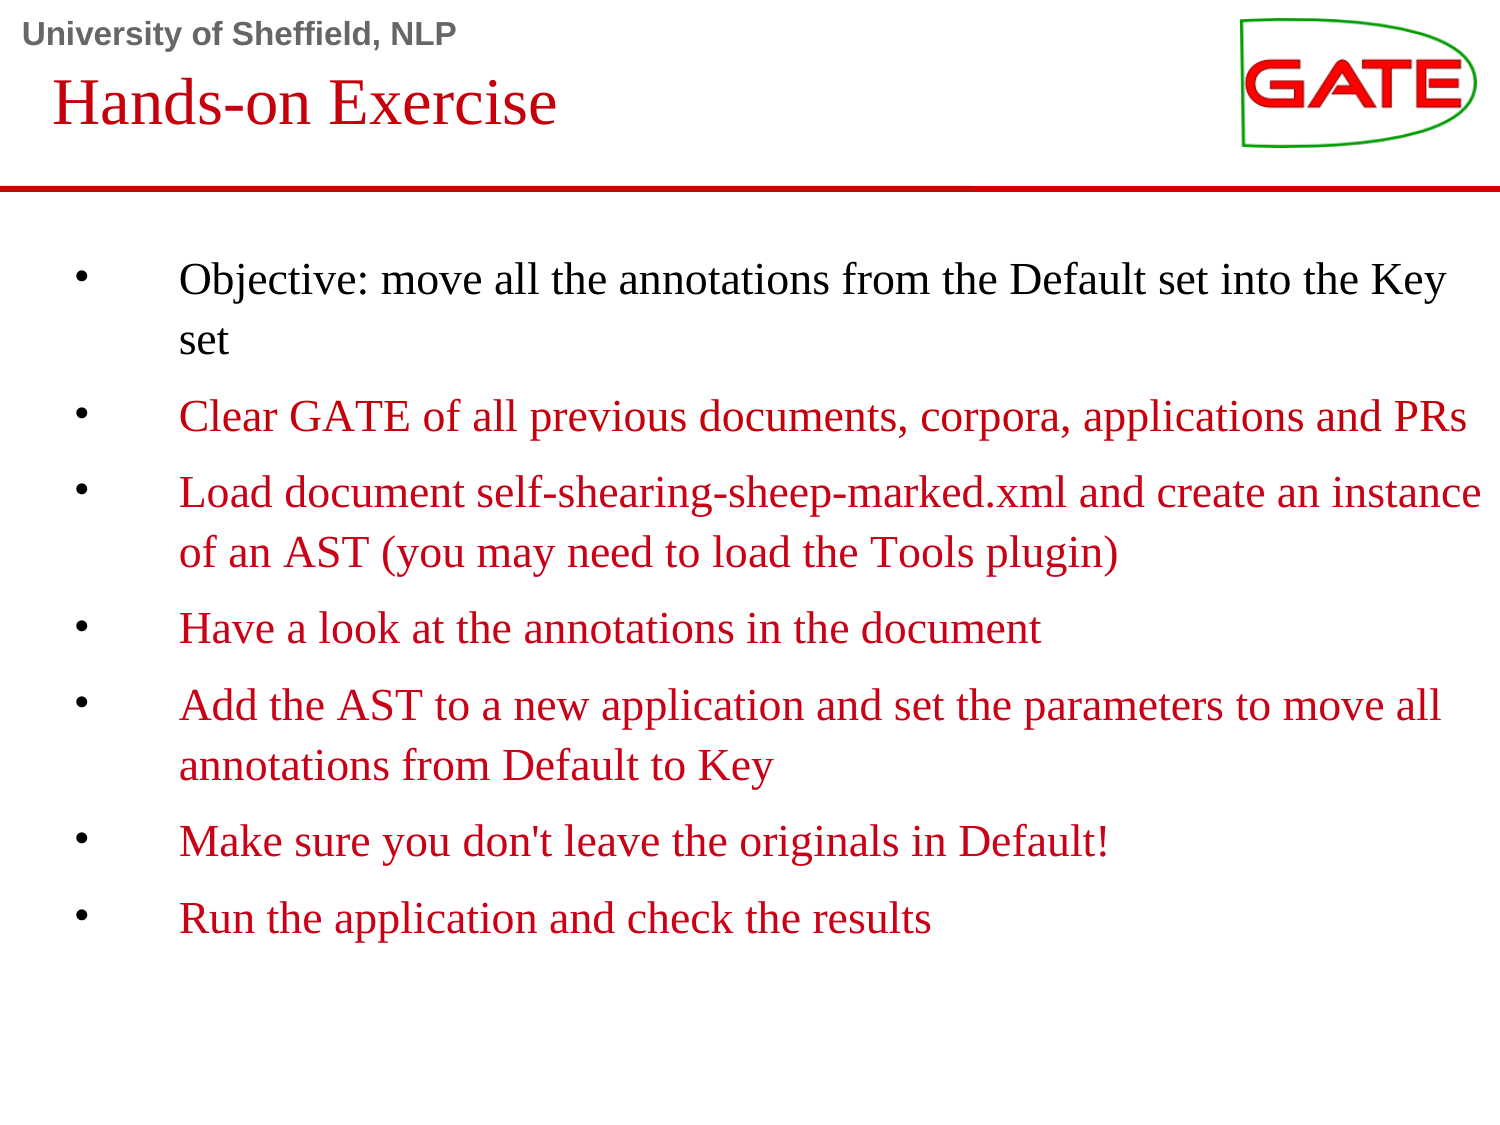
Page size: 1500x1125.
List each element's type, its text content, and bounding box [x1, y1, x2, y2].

picture [1380, 18, 1477, 148]
title Hands-on Exercise [37, 0, 1380, 196]
list Objective: move all the annotations from the Default set into the Key set Clear GATE of all previous documents, corpora, applications and PRs Load document self-shearing-sheep-marked.xml and create an instance of an AST (you may need to load the Tools plugin) Have a look at the annotations in the document Add the AST to a new application and set the parameters to move all annotations from Default to Key Make sure you don't leave the originals in Default! Run the application and check the results [59, 236, 1500, 1123]
